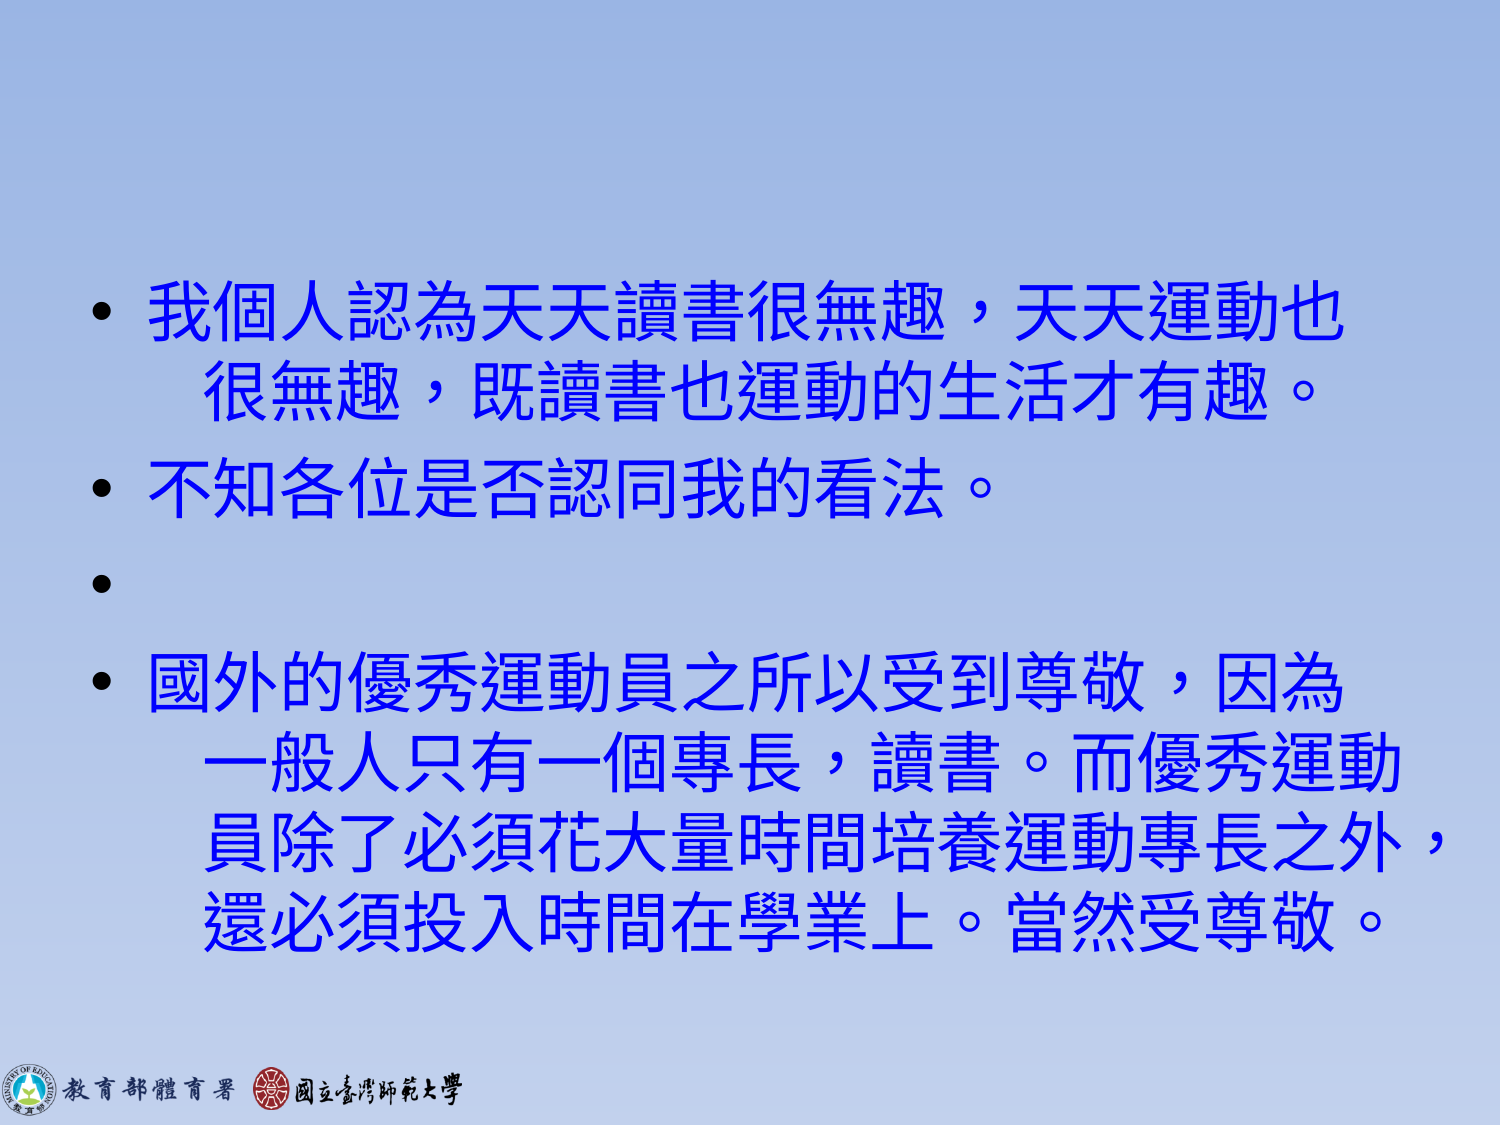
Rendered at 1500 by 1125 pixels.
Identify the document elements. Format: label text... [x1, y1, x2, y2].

list 我個人認為天天讀書很無趣，天天運動也很無趣，既讀書也運動的生活才有趣。 不知各位是否認同我的看法。 國外的優秀運動員之所以受到尊敬，因為一般人只有一個專長，讀書。而優秀運動員除了必須花大量時間培養運動專長之外，還必須投入時間在學業上。當然受尊敬。 [75, 262, 1426, 1005]
